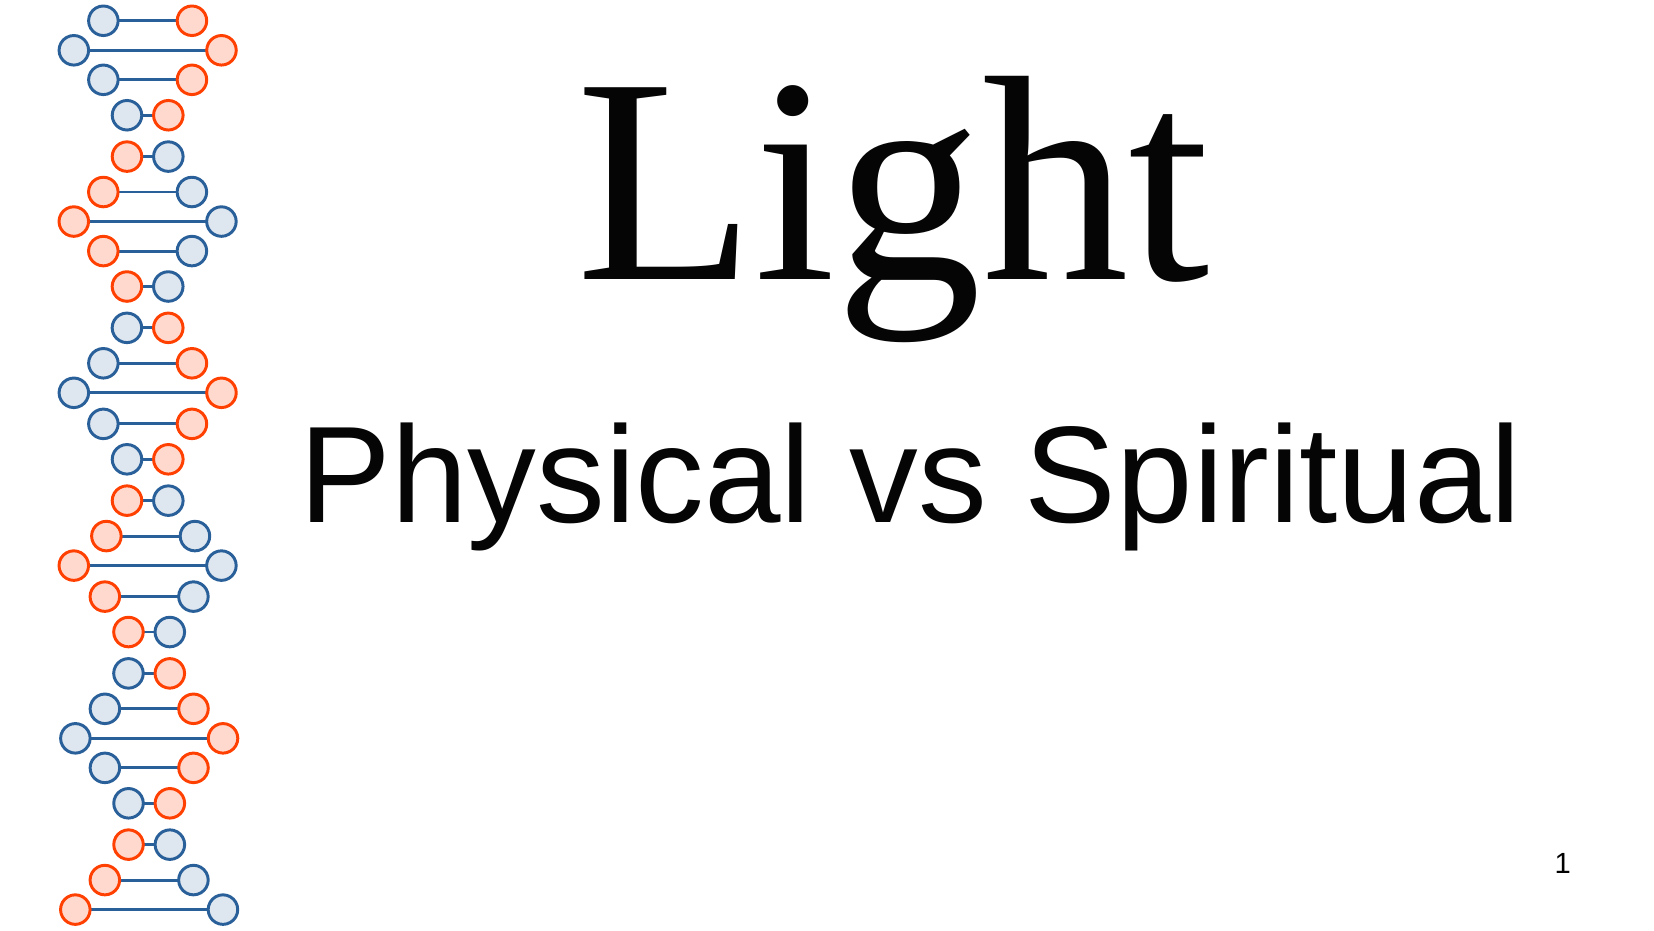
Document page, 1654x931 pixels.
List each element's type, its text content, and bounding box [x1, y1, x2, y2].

title Light [265, 18, 1595, 343]
list Physical vs Spiritual [265, 398, 1595, 676]
